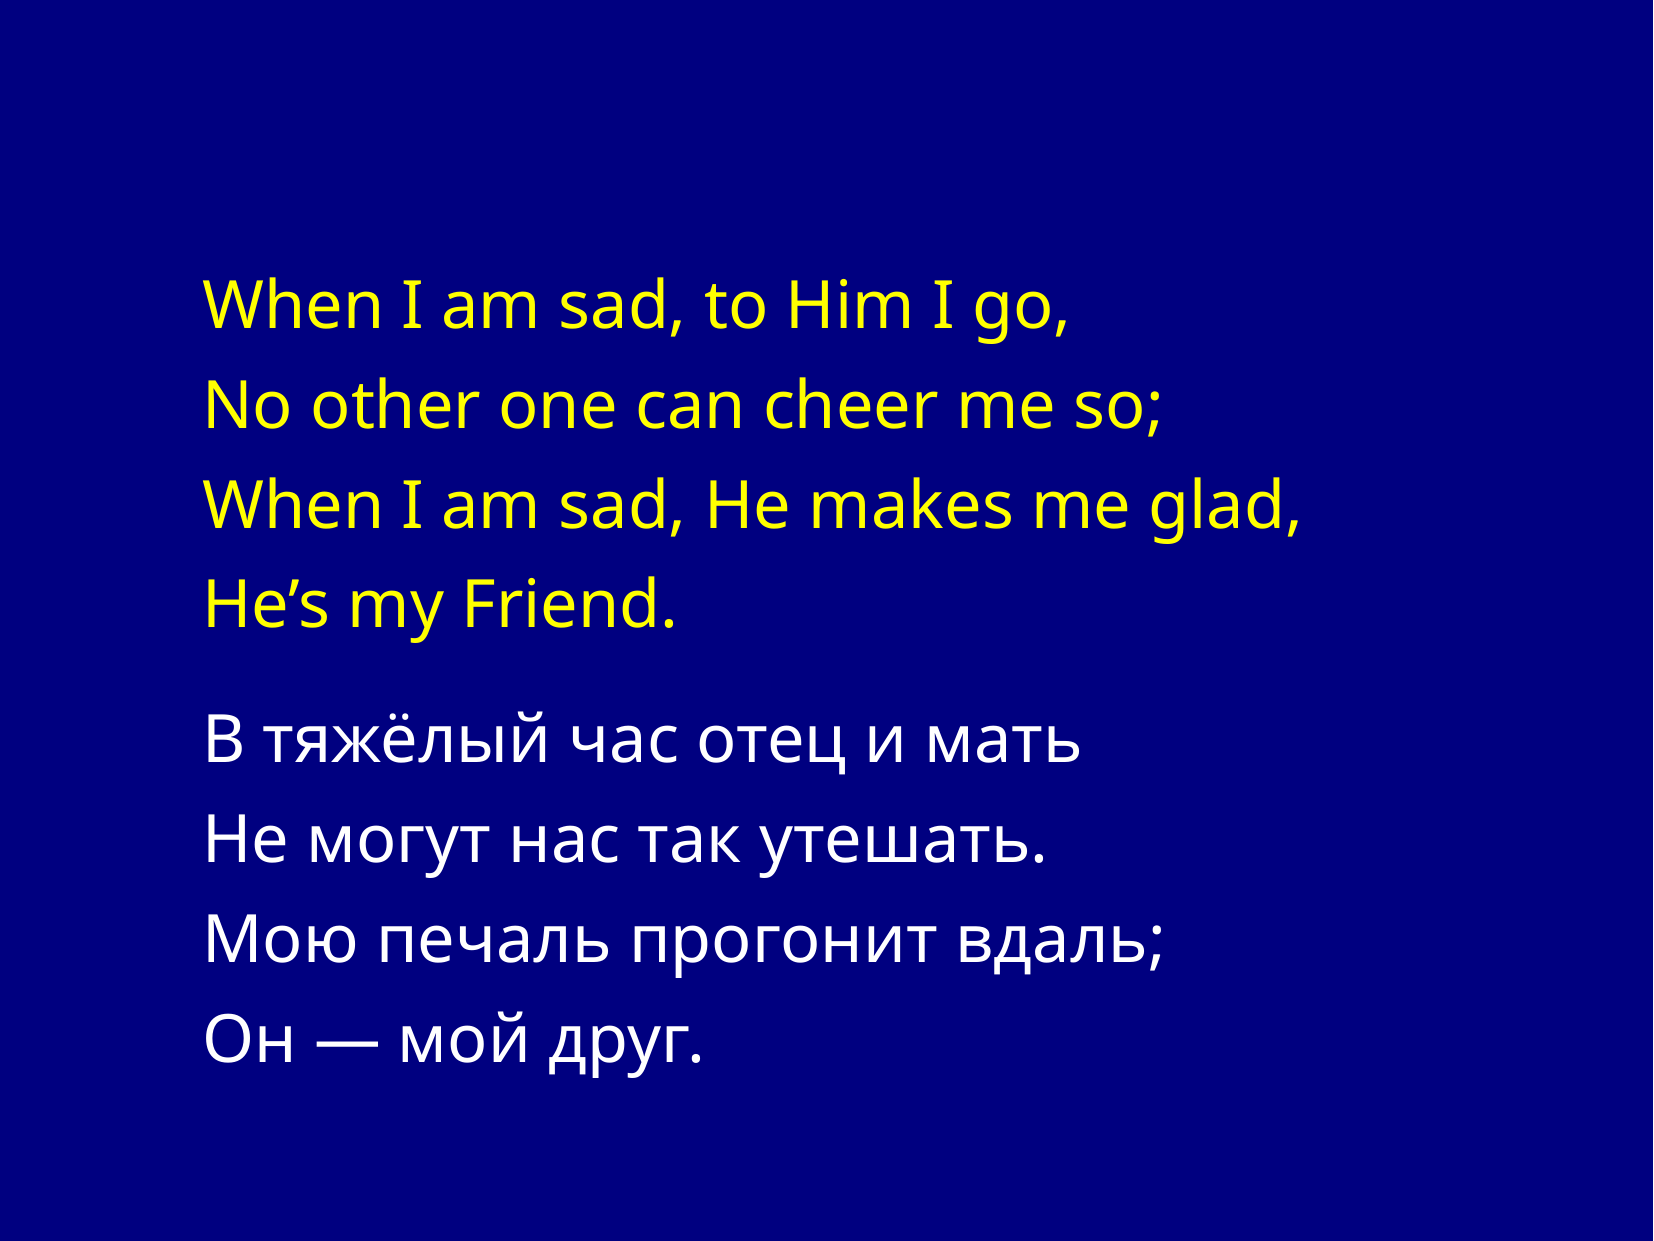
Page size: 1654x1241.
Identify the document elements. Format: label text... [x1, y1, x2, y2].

text_box When I am sad, to Him I go, No other one can cheer me so; When I am sad, He makes me glad, He’s my Friend. [75, 150, 1576, 638]
text_box В тяжёлый час отец и мать Не могут нас так утешать. Мою печаль прогонит вдаль; Он — мой друг. [75, 675, 1576, 1163]
